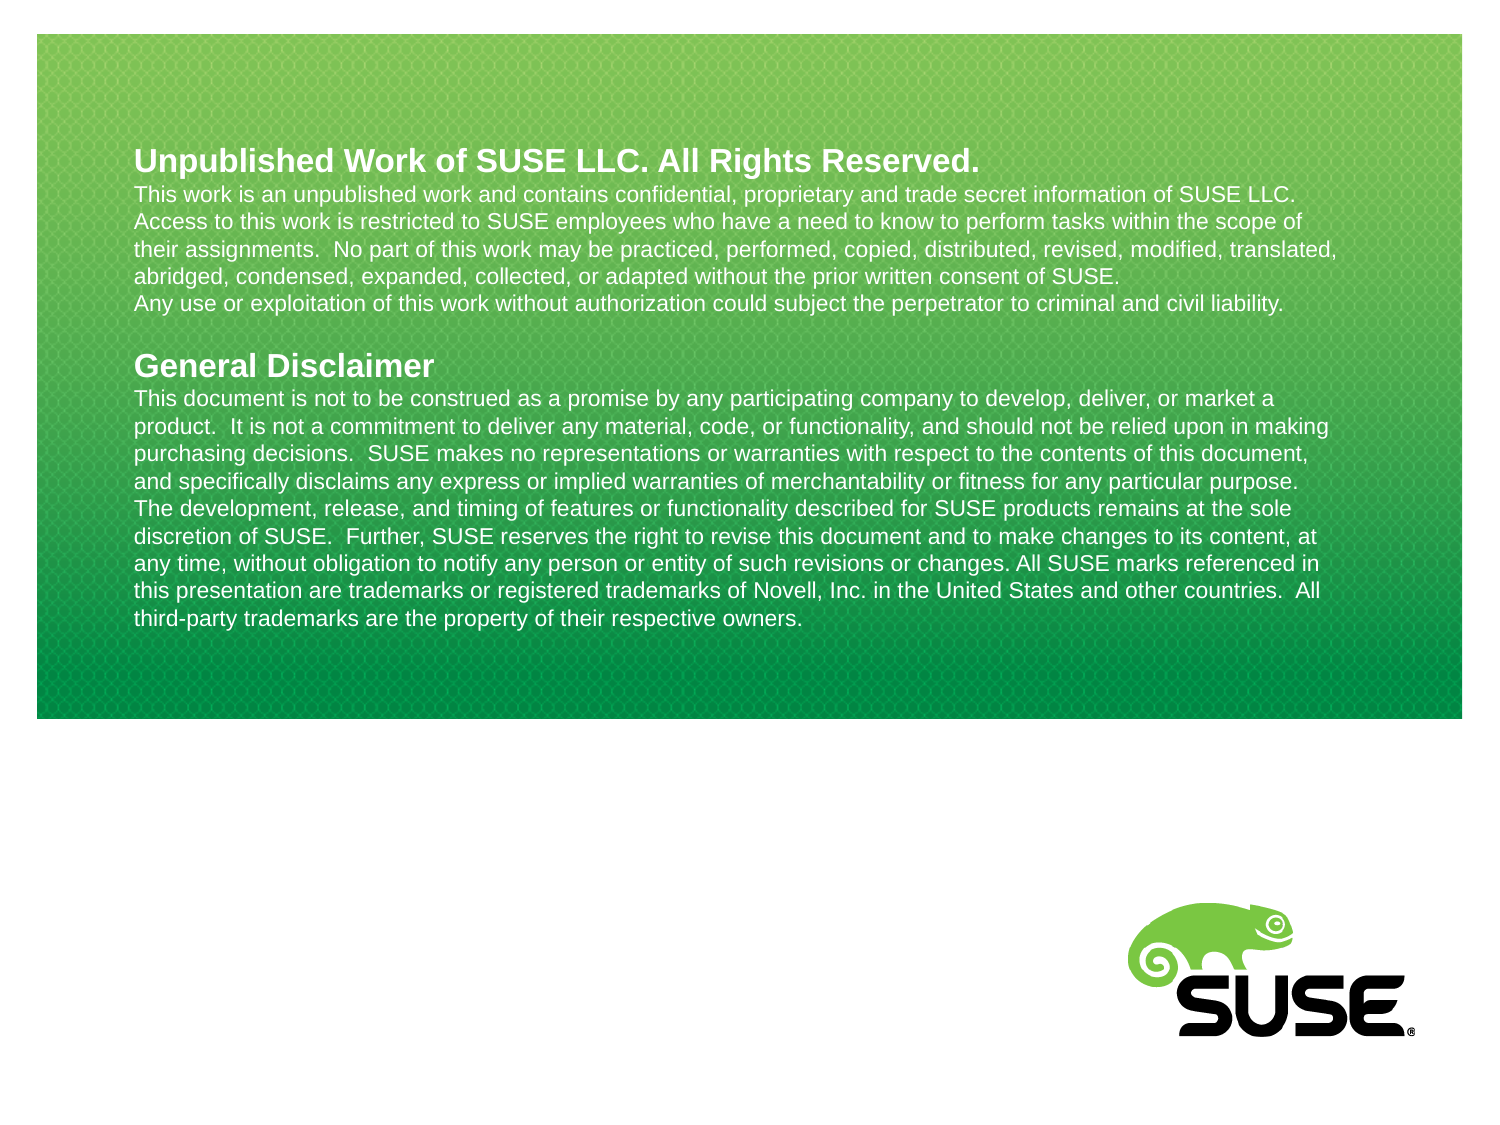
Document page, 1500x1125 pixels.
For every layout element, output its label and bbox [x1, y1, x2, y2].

picture [37, 34, 1463, 719]
picture [1128, 903, 1415, 1037]
